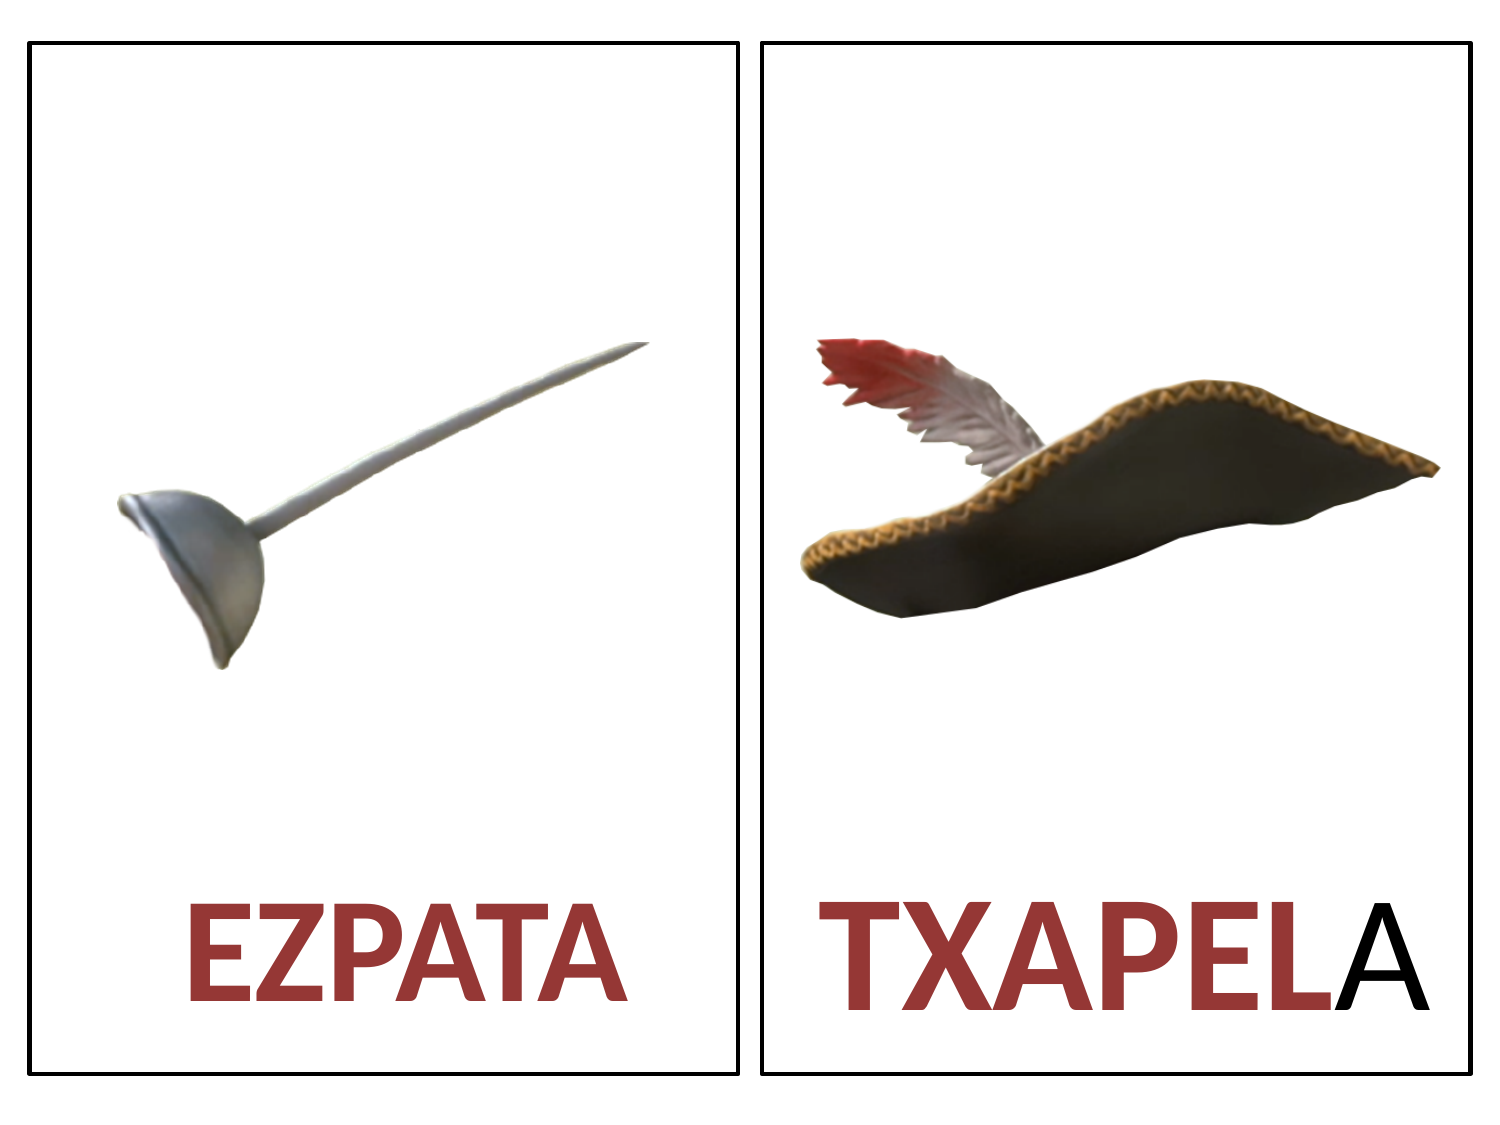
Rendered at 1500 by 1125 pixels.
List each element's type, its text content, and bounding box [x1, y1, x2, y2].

picture [117, 342, 650, 670]
text_box TXAPELA [803, 836, 1446, 1052]
picture [800, 338, 1441, 619]
text_box EZPATA [167, 844, 644, 1040]
